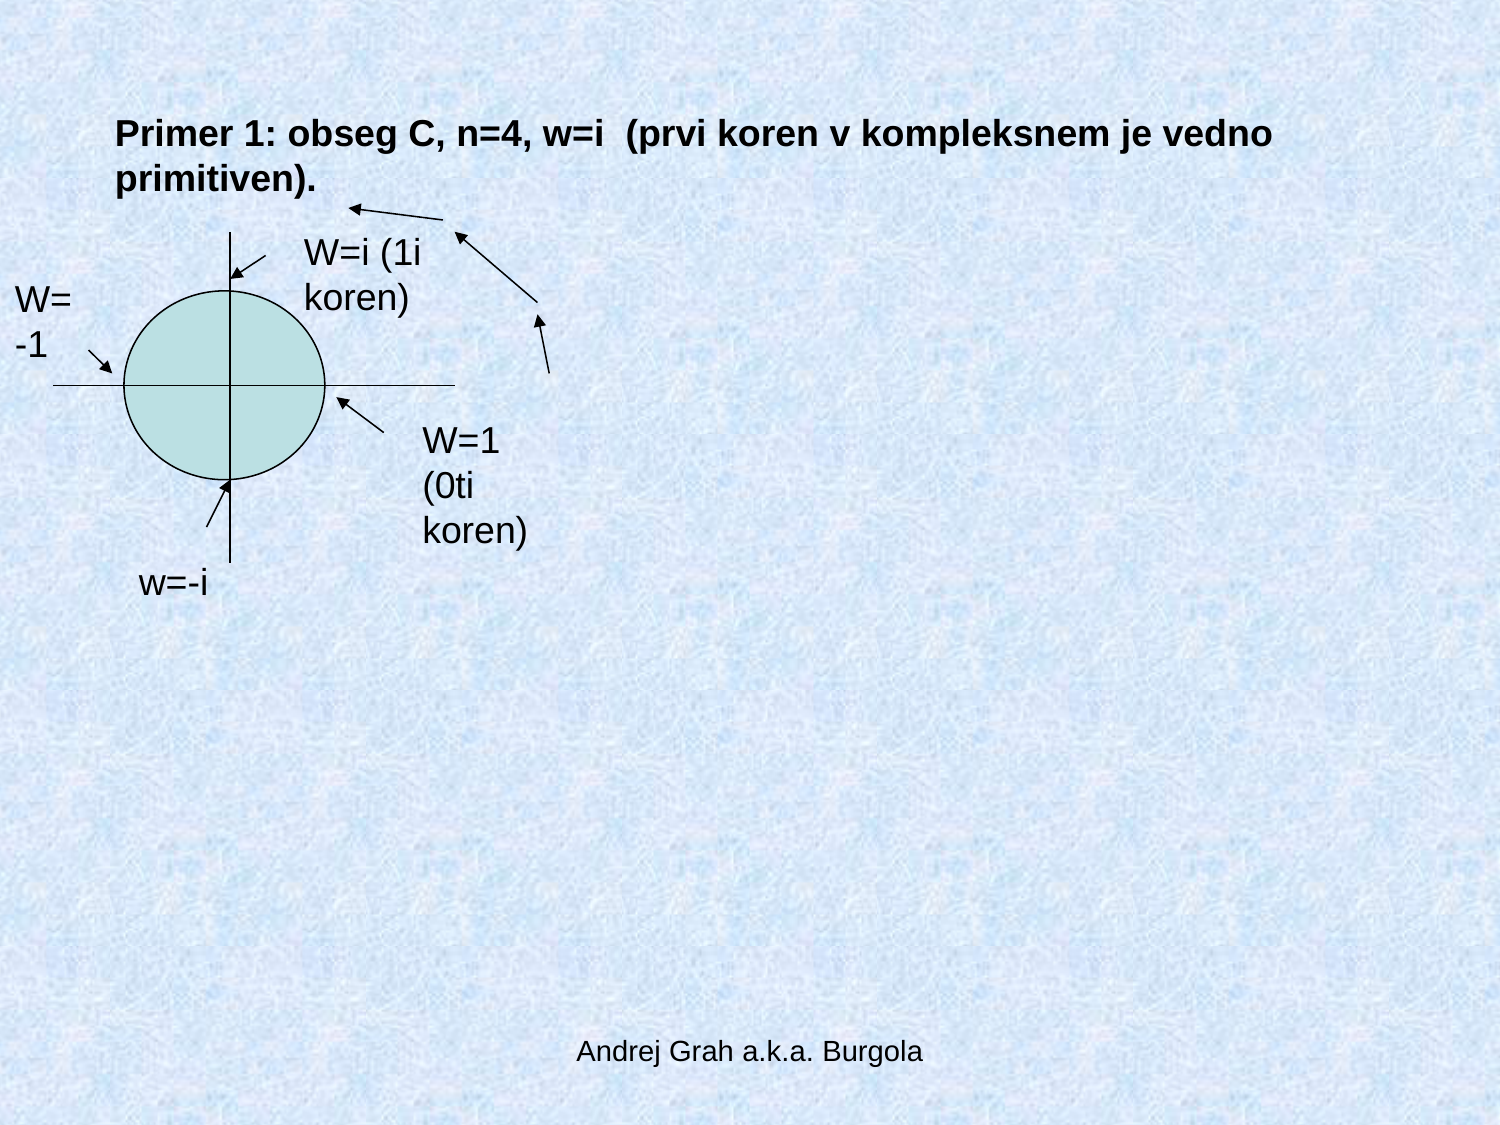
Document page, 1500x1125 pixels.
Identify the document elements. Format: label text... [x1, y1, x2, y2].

text_box [123, 386, 229, 480]
text_box Primer 1: obseg C, n=4, w=i (prvi koren v kompleksnem je vedno primitiven). [100, 101, 1388, 208]
text_box [231, 291, 325, 385]
text_box Andrej Grah a.k.a. Burgola [512, 1024, 988, 1103]
text_box W=1 (0ti koren) [407, 408, 550, 560]
text_box W=-1 [0, 267, 89, 373]
picture [0, 0, 1500, 1125]
text_box w=-i [123, 550, 243, 612]
text_box [231, 386, 325, 480]
text_box [123, 290, 229, 385]
text_box W=i (1i koren) [289, 219, 514, 326]
